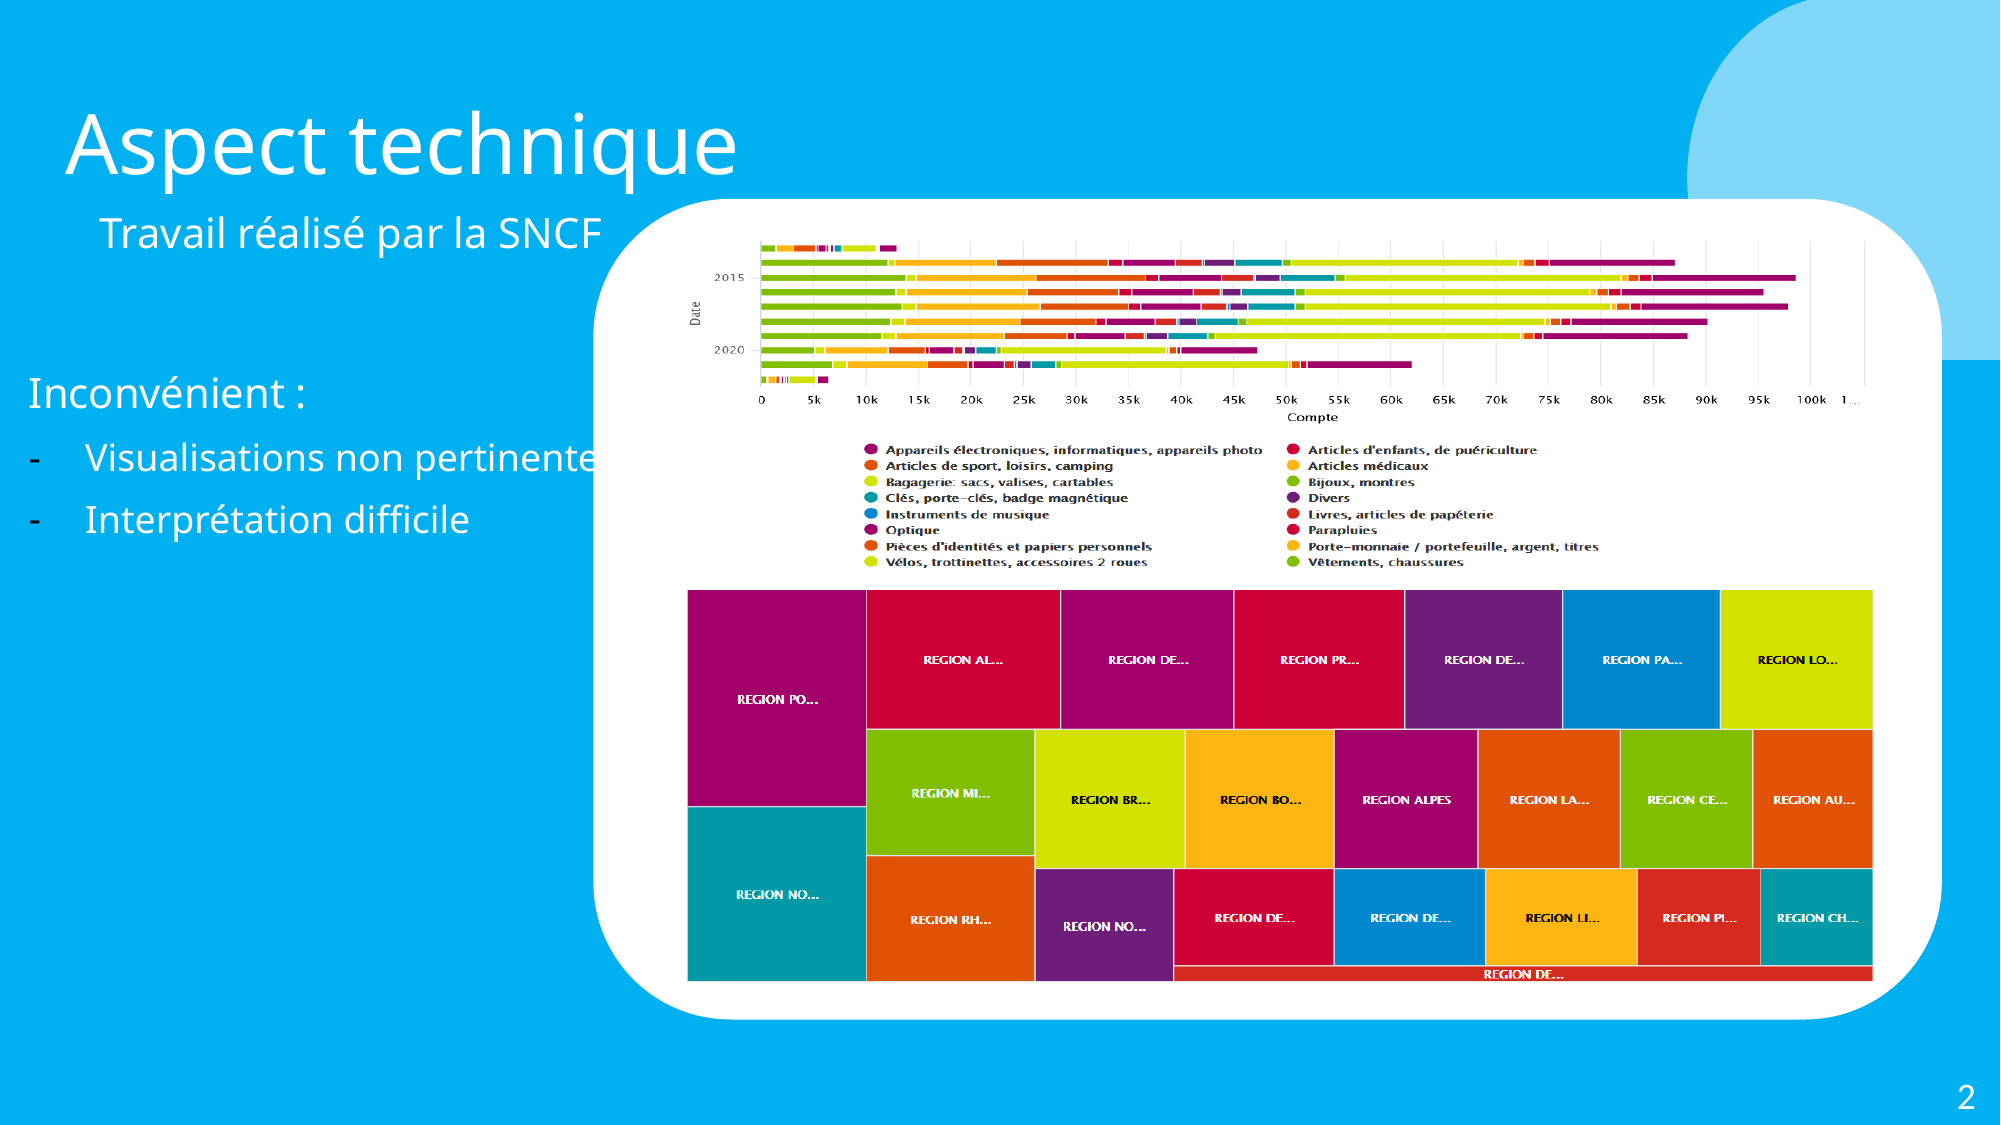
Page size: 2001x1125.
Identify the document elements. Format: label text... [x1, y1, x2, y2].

text_box Aspect technique [50, 83, 769, 200]
text_box Travail réalisé par la SNCF [84, 198, 722, 265]
picture [676, 231, 1884, 989]
text_box Inconvénient : Visualisations non pertinentes Interprétation difficile [13, 359, 593, 695]
text_box [0, 0, 2000, 1125]
text_box 2 [1941, 1064, 2000, 1125]
